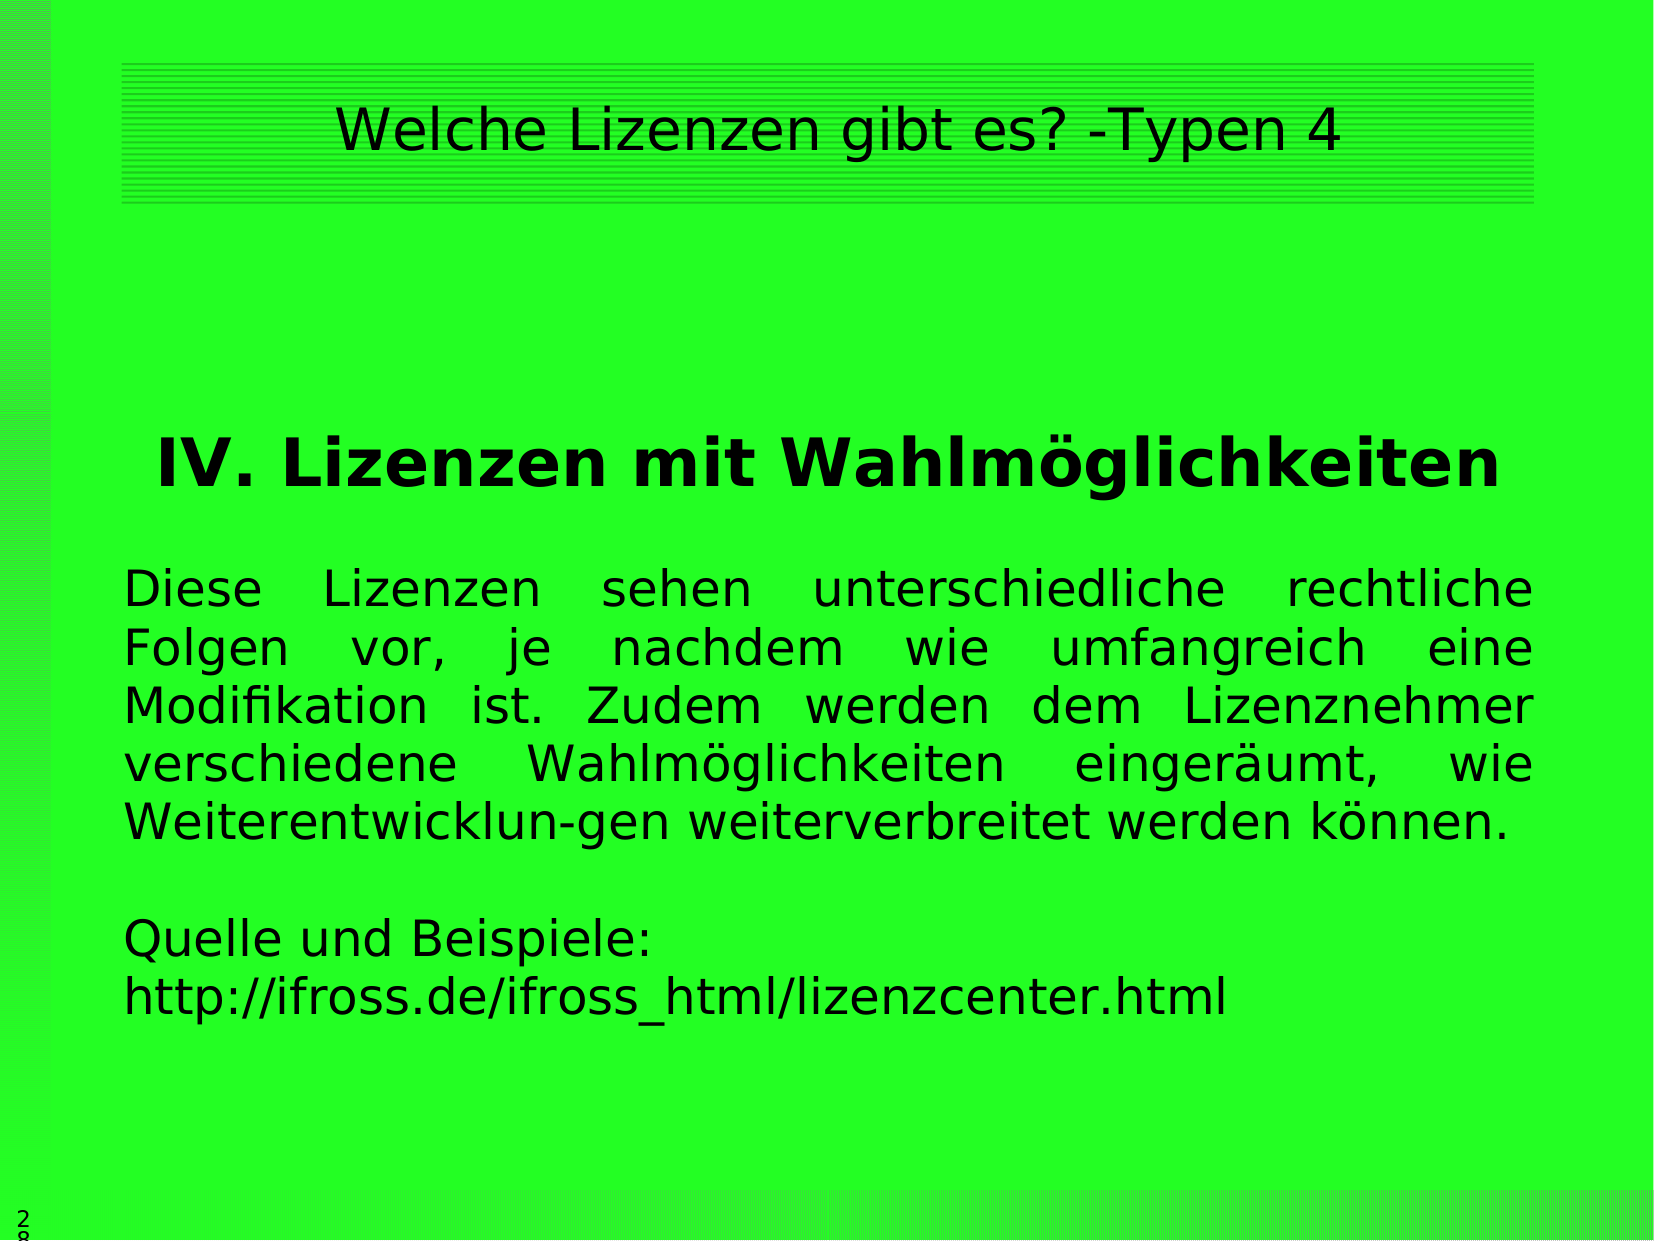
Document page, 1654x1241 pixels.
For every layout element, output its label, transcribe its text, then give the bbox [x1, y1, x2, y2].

subtitle IV. Lizenzen mit Wahlmöglichkeiten Diese Lizenzen sehen unterschiedliche rechtliche Folgen vor, je nachdem wie umfangreich eine Modifikation ist. Zudem werden dem Lizenznehmer verschiedene Wahlmöglichkeiten eingeräumt, wie Weiterentwicklun-gen weiterverbreitet werden können. Quelle und Beispiele: http://ifross.de/ifross_html/lizenzcenter.html [123, 293, 1536, 1157]
title Welche Lizenzen gibt es? -Typen 4 [155, 59, 1506, 203]
